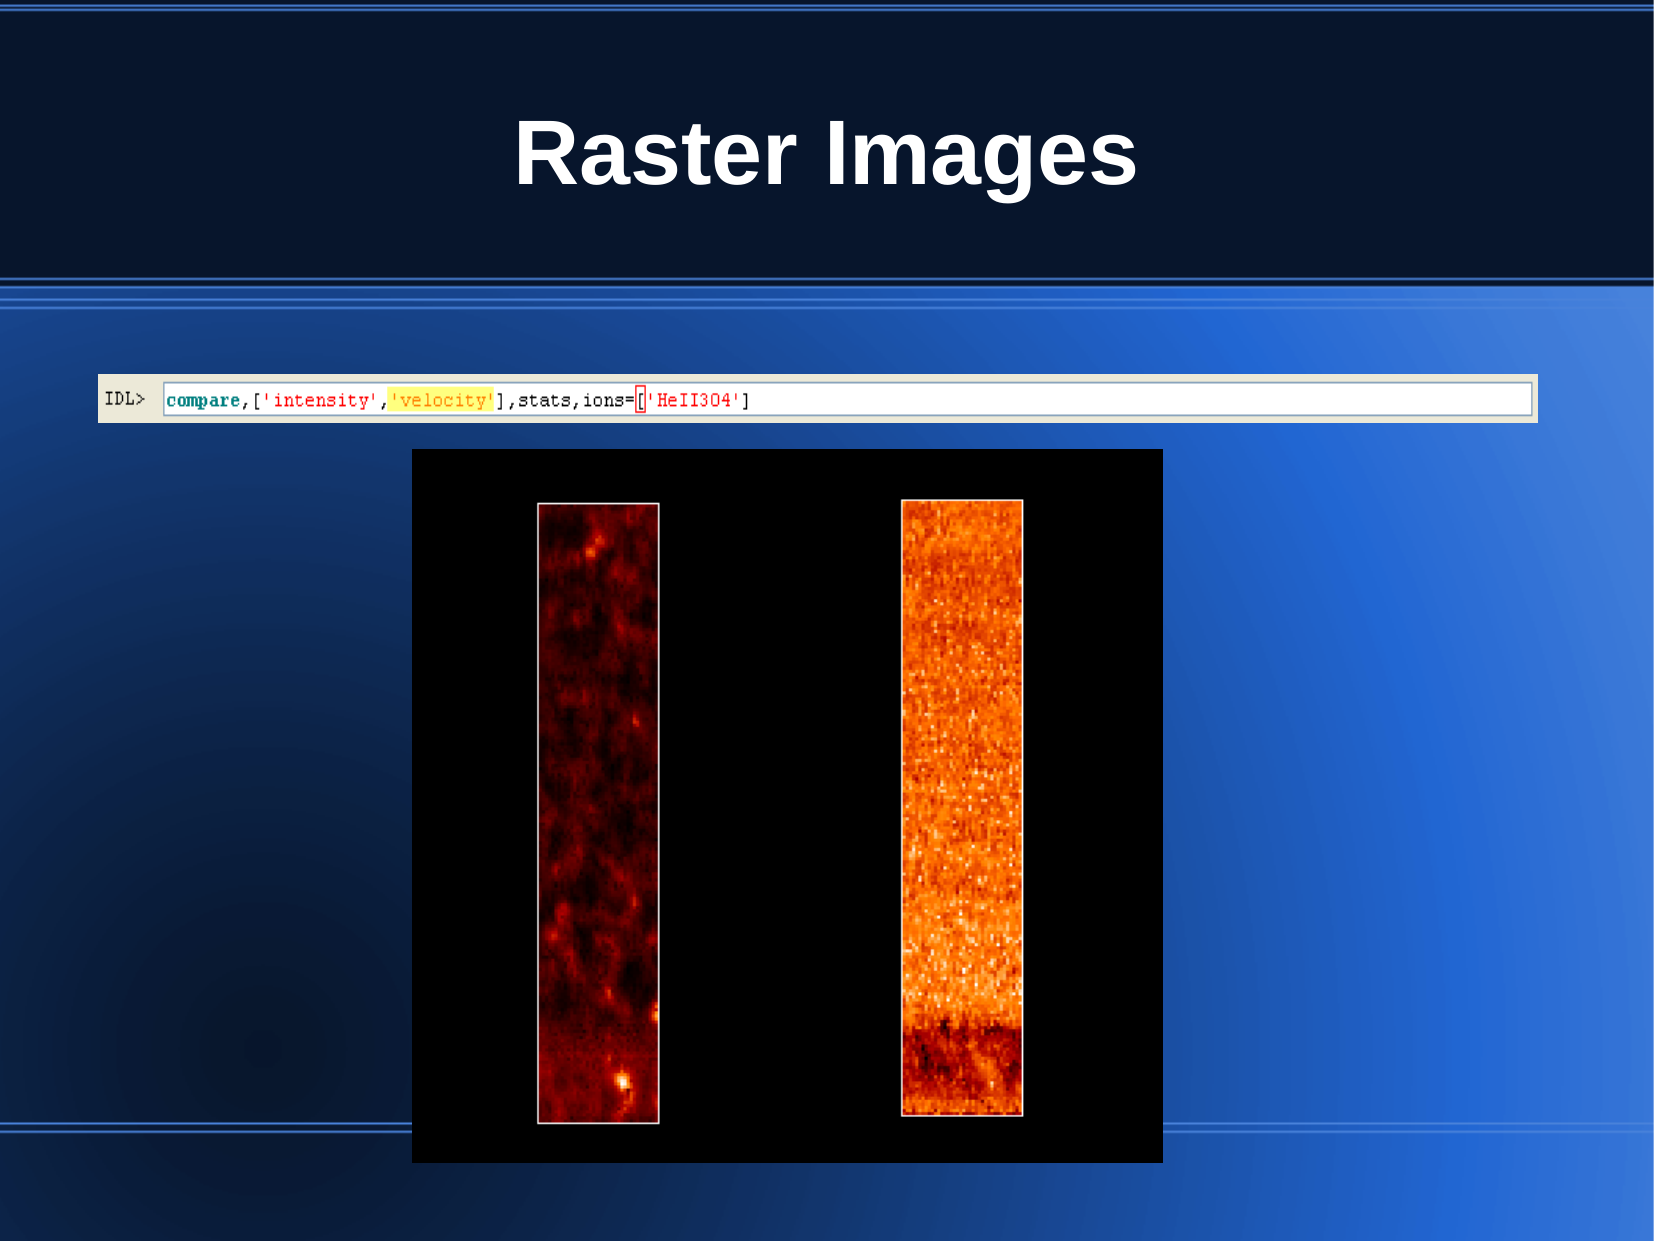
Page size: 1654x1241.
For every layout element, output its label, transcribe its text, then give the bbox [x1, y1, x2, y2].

picture [0, 0, 1654, 1241]
title Raster Images [82, 56, 1571, 250]
